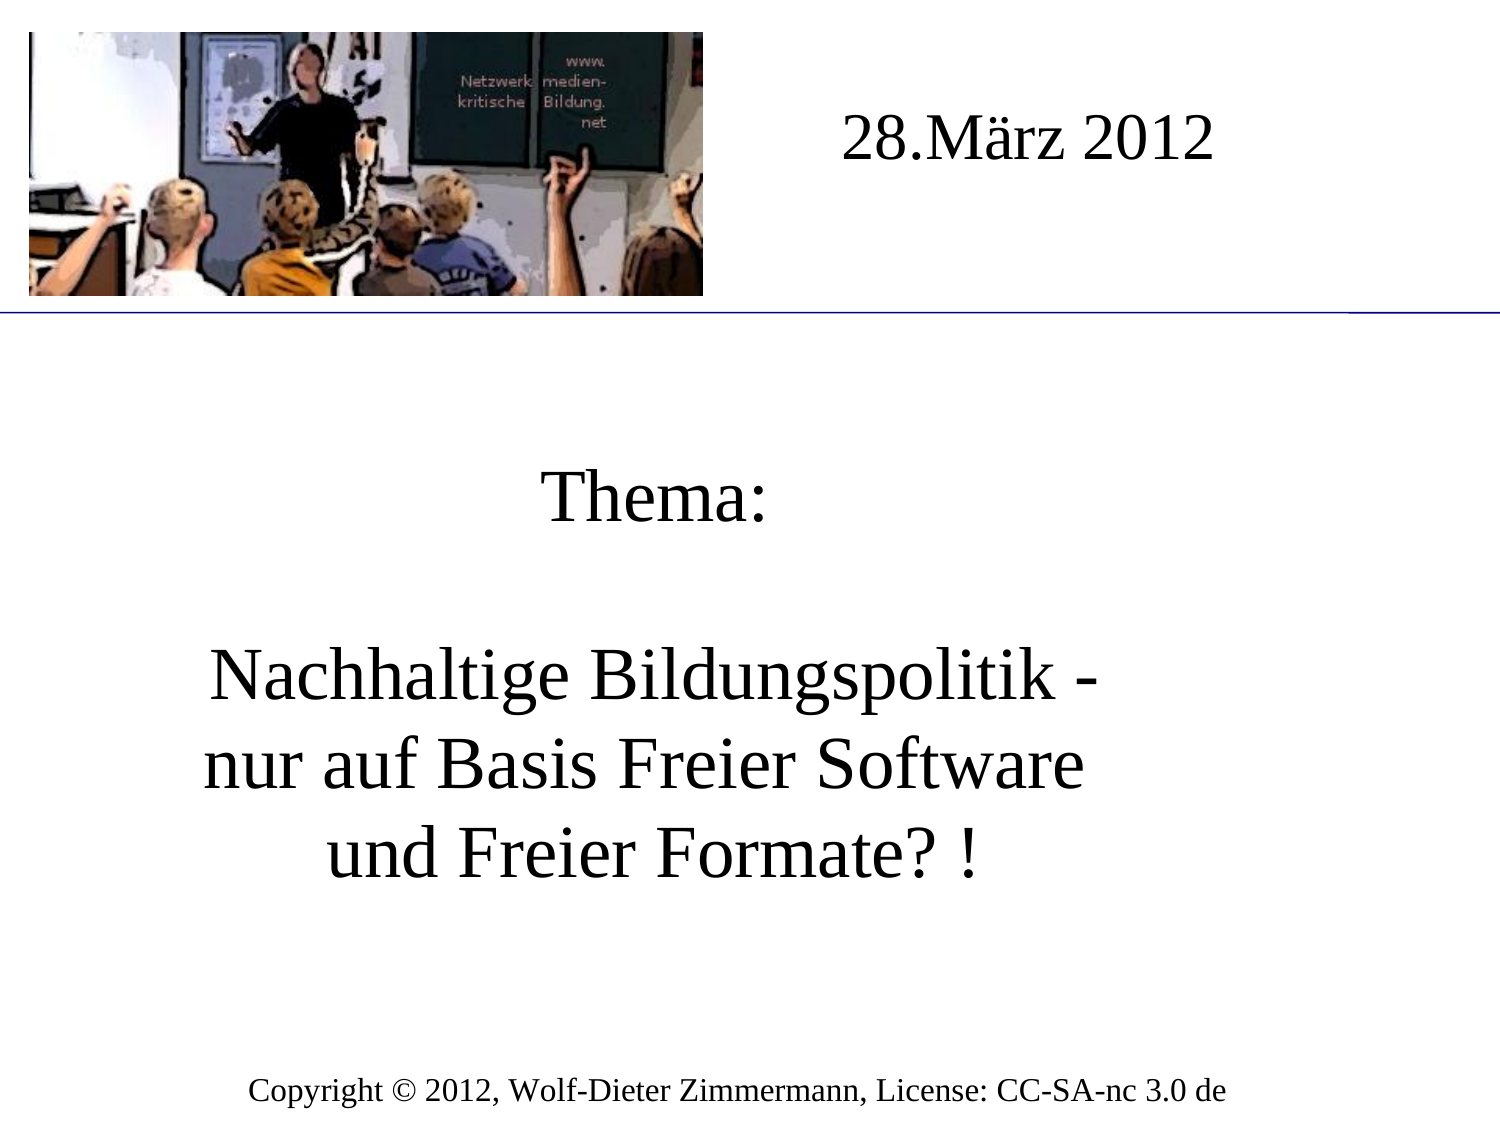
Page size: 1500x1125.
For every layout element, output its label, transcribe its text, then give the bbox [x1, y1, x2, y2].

text_box 28.März 2012 [826, 88, 1447, 183]
text_box Copyright © 2012, Wolf-Dieter Zimmermann, License: CC-SA-nc 3.0 de [59, 1062, 1418, 1118]
text_box Thema: Nachhaltige Bildungspolitik - nur auf Basis Freier Software und Freier Formate? ! [188, 442, 1223, 904]
picture [29, 32, 703, 296]
